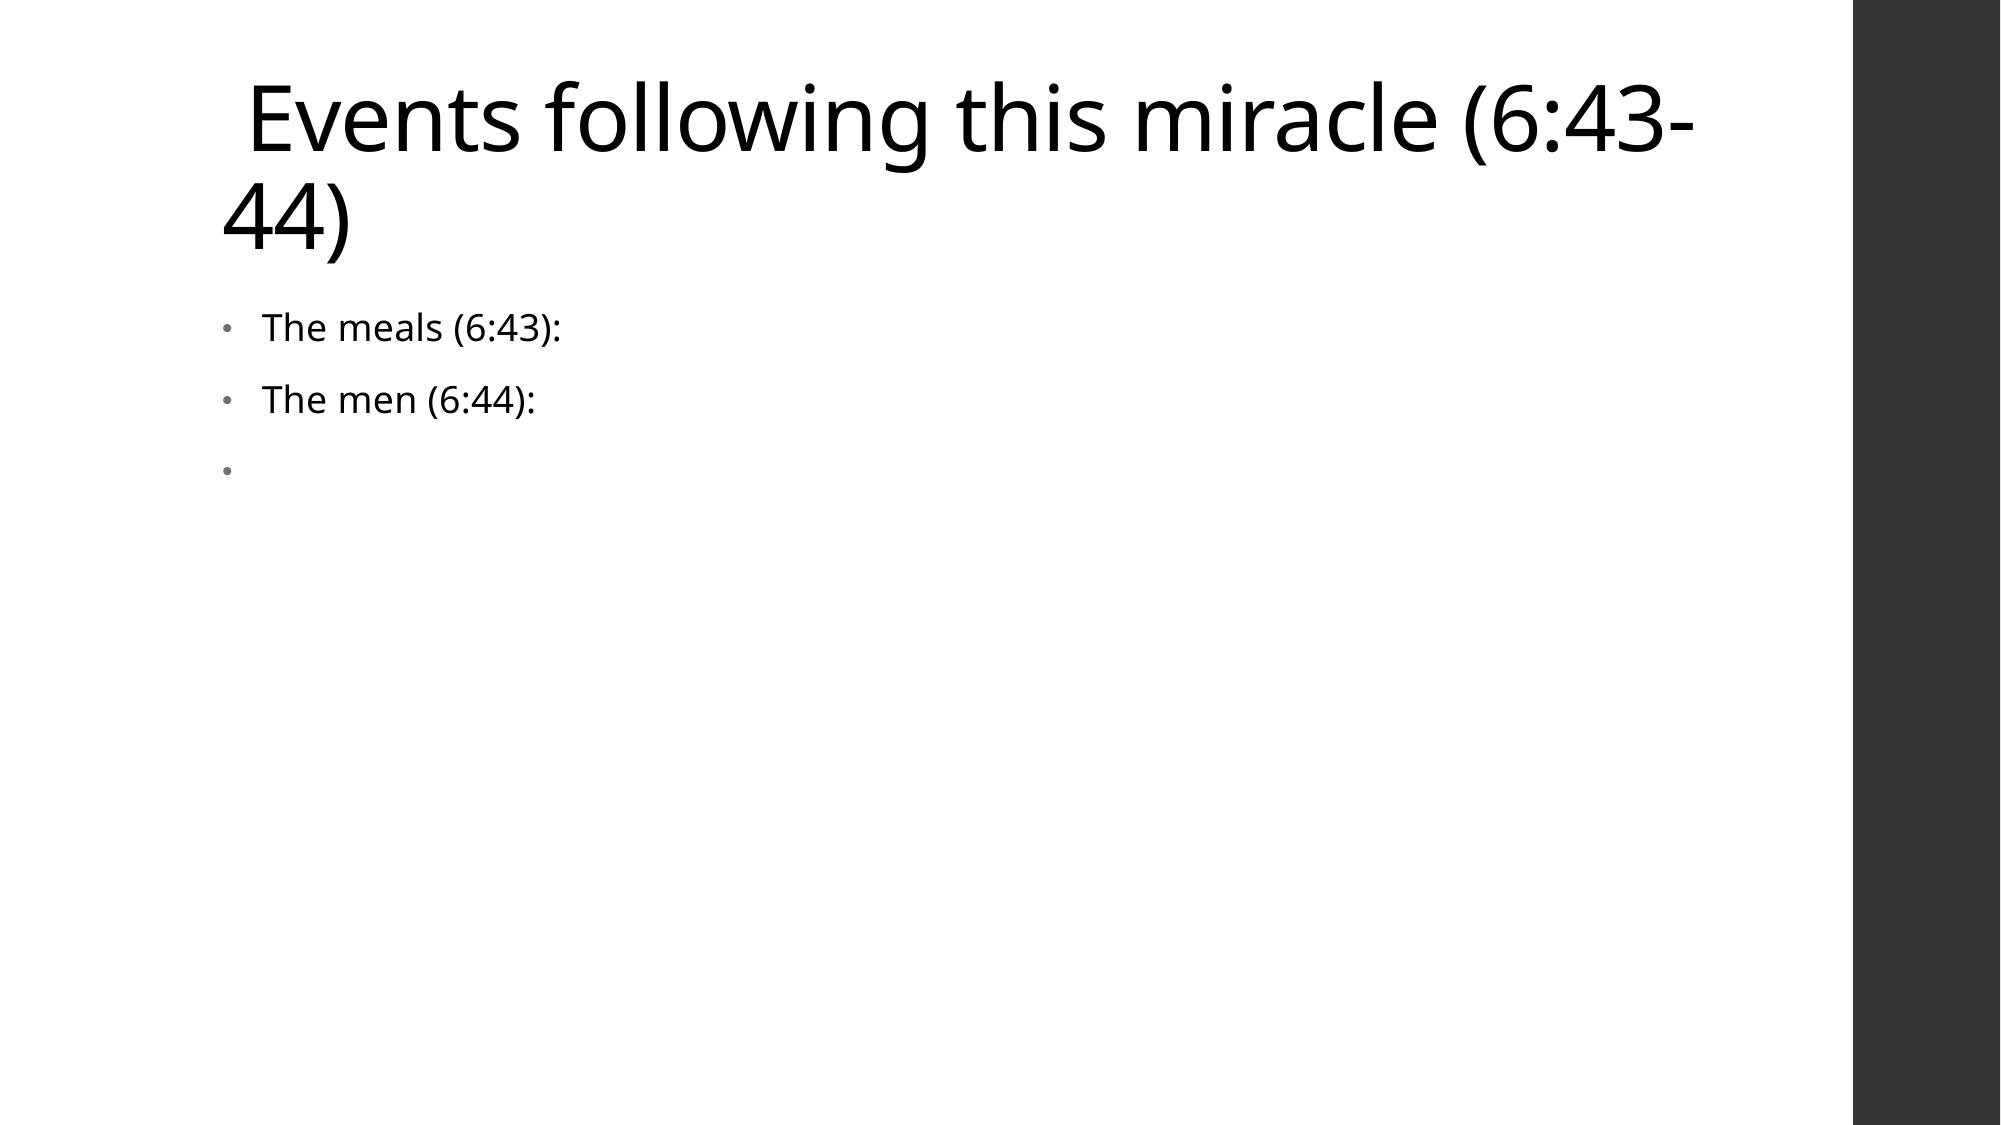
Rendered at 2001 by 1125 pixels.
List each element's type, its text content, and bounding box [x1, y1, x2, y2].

title Events following this miracle (6:43-44) [206, 60, 1797, 278]
list The meals (6:43): The men (6:44): [206, 299, 1617, 1014]
